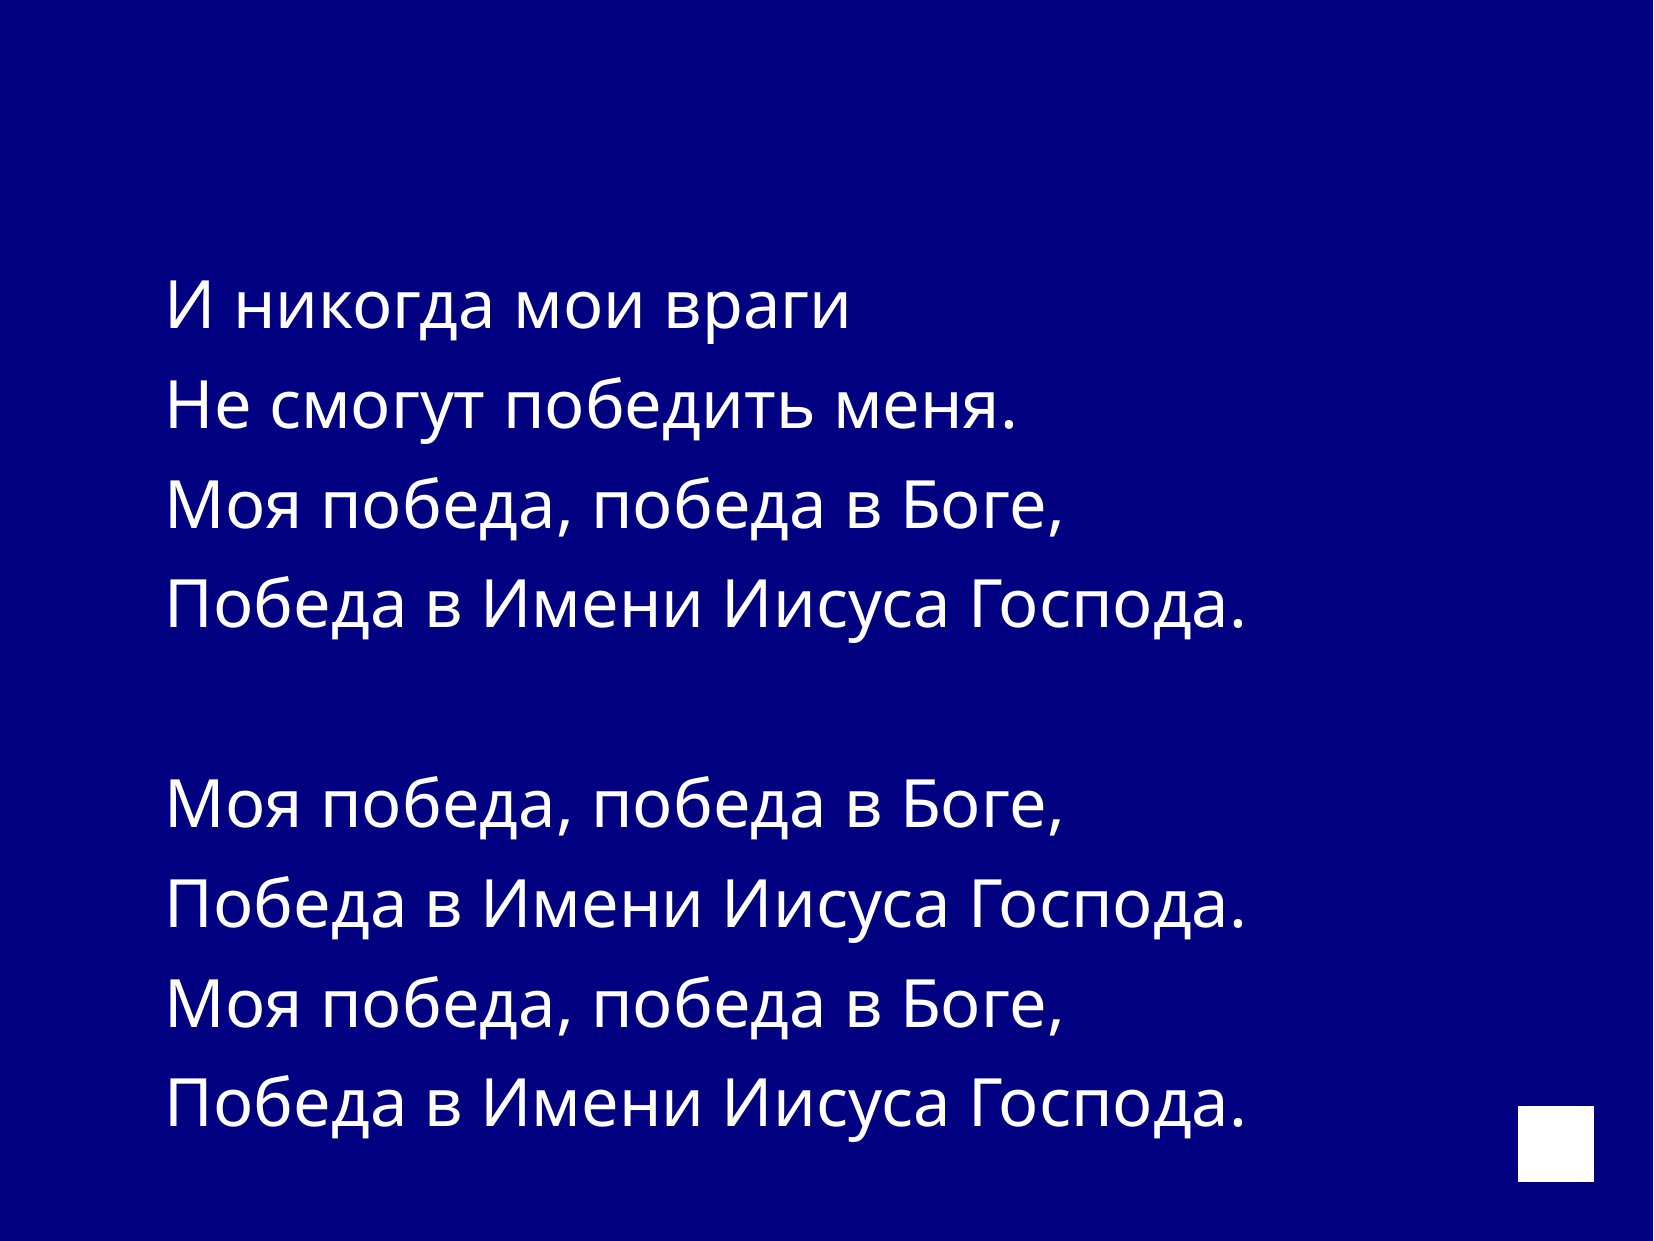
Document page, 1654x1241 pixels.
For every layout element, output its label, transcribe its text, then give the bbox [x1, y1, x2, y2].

text_box И никогда мои враги Не смогут победить меня. Моя победа, победа в Боге, Победа в Имени Иисуса Господа. Моя победа, победа в Боге, Победа в Имени Иисуса Господа. Моя победа, победа в Боге, Победа в Имени Иисуса Господа. [37, 150, 1653, 1163]
text_box [1518, 1163, 1594, 1182]
